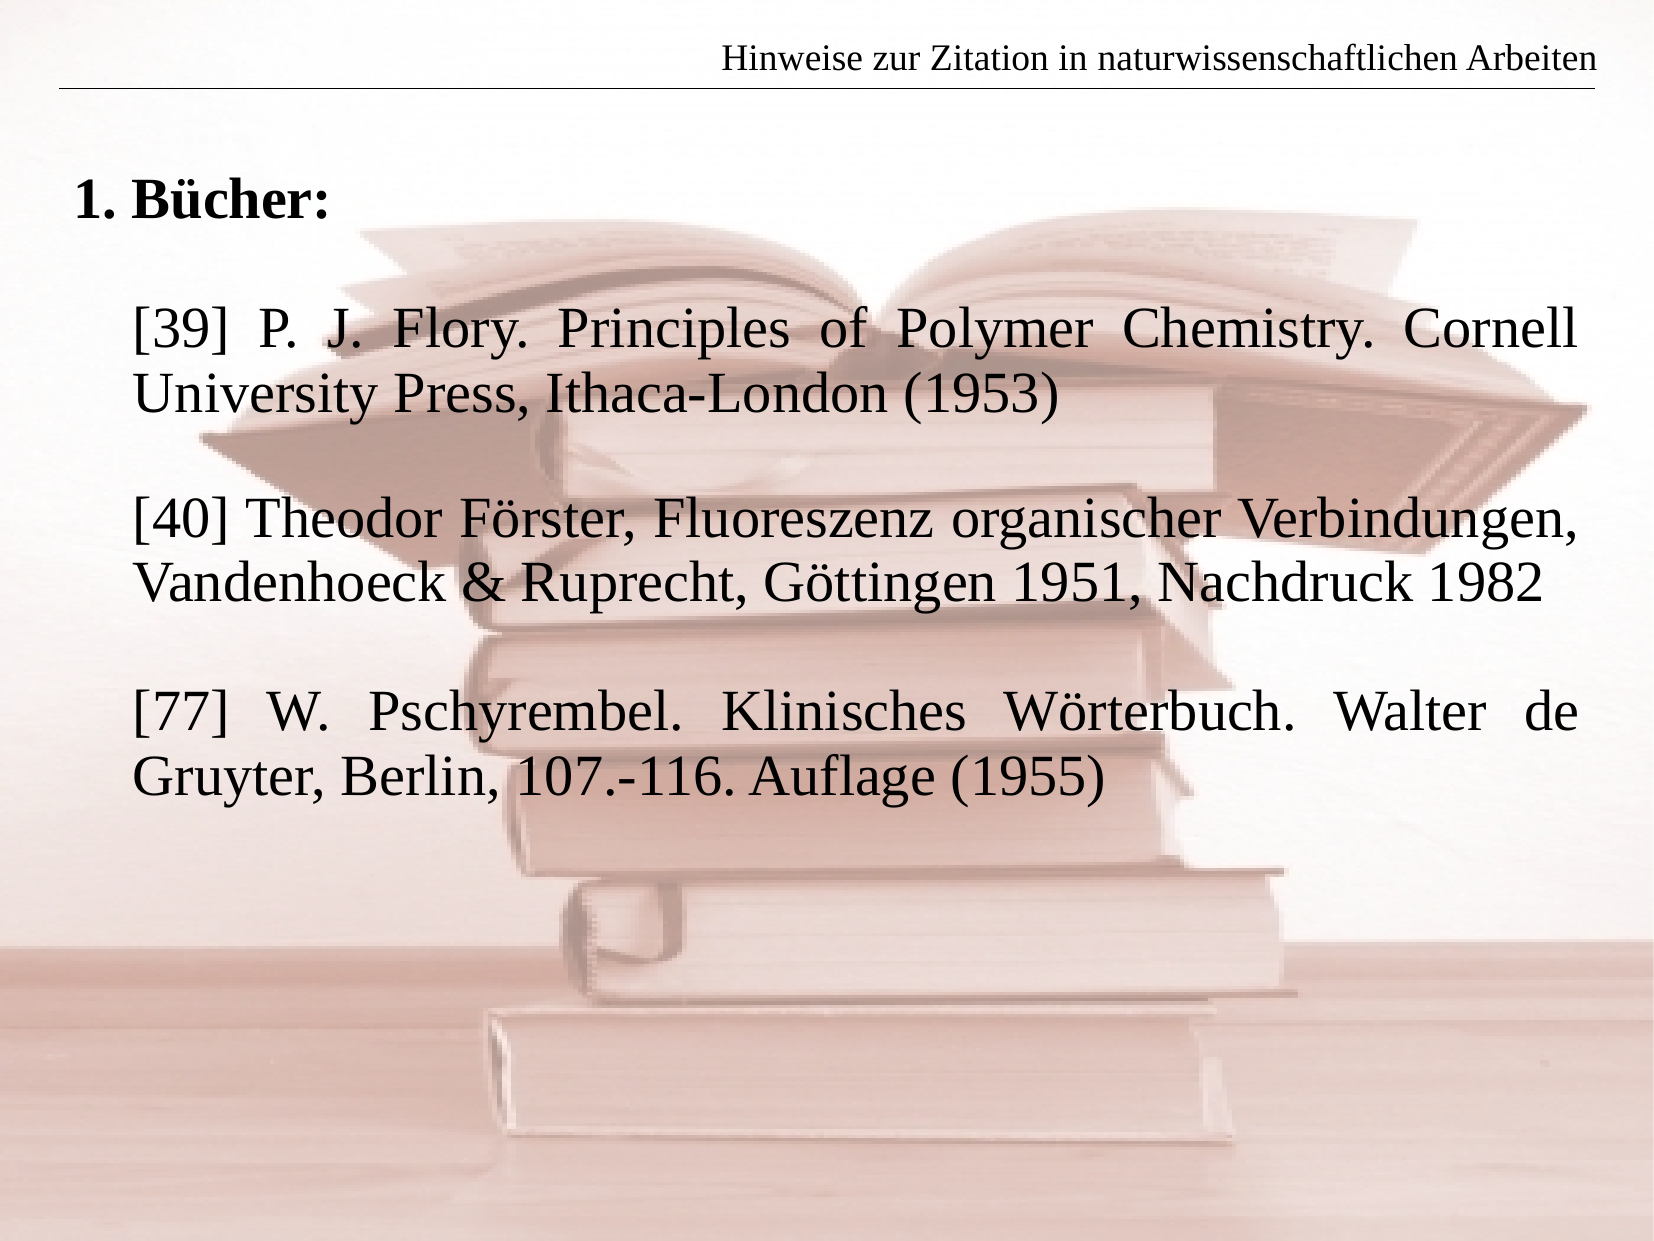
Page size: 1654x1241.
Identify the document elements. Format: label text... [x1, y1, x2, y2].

picture [0, 0, 1654, 1241]
text_box 1. Bücher: [39] P. J. Flory. Principles of Polymer Chemistry. Cornell University Press, Ithaca-London (1953) [40] Theodor Förster, Fluoreszenz organischer Verbindungen, Vandenhoeck & Ruprecht, Göttingen 1951, Nachdruck 1982 [77] W. Pschyrembel. Klinisches Wörterbuch. Walter de Gruyter, Berlin, 107.-116. Auflage (1955) [59, 159, 1595, 940]
text_box Hinweise zur Zitation in naturwissenschaftlichen Arbeiten [578, 29, 1613, 89]
